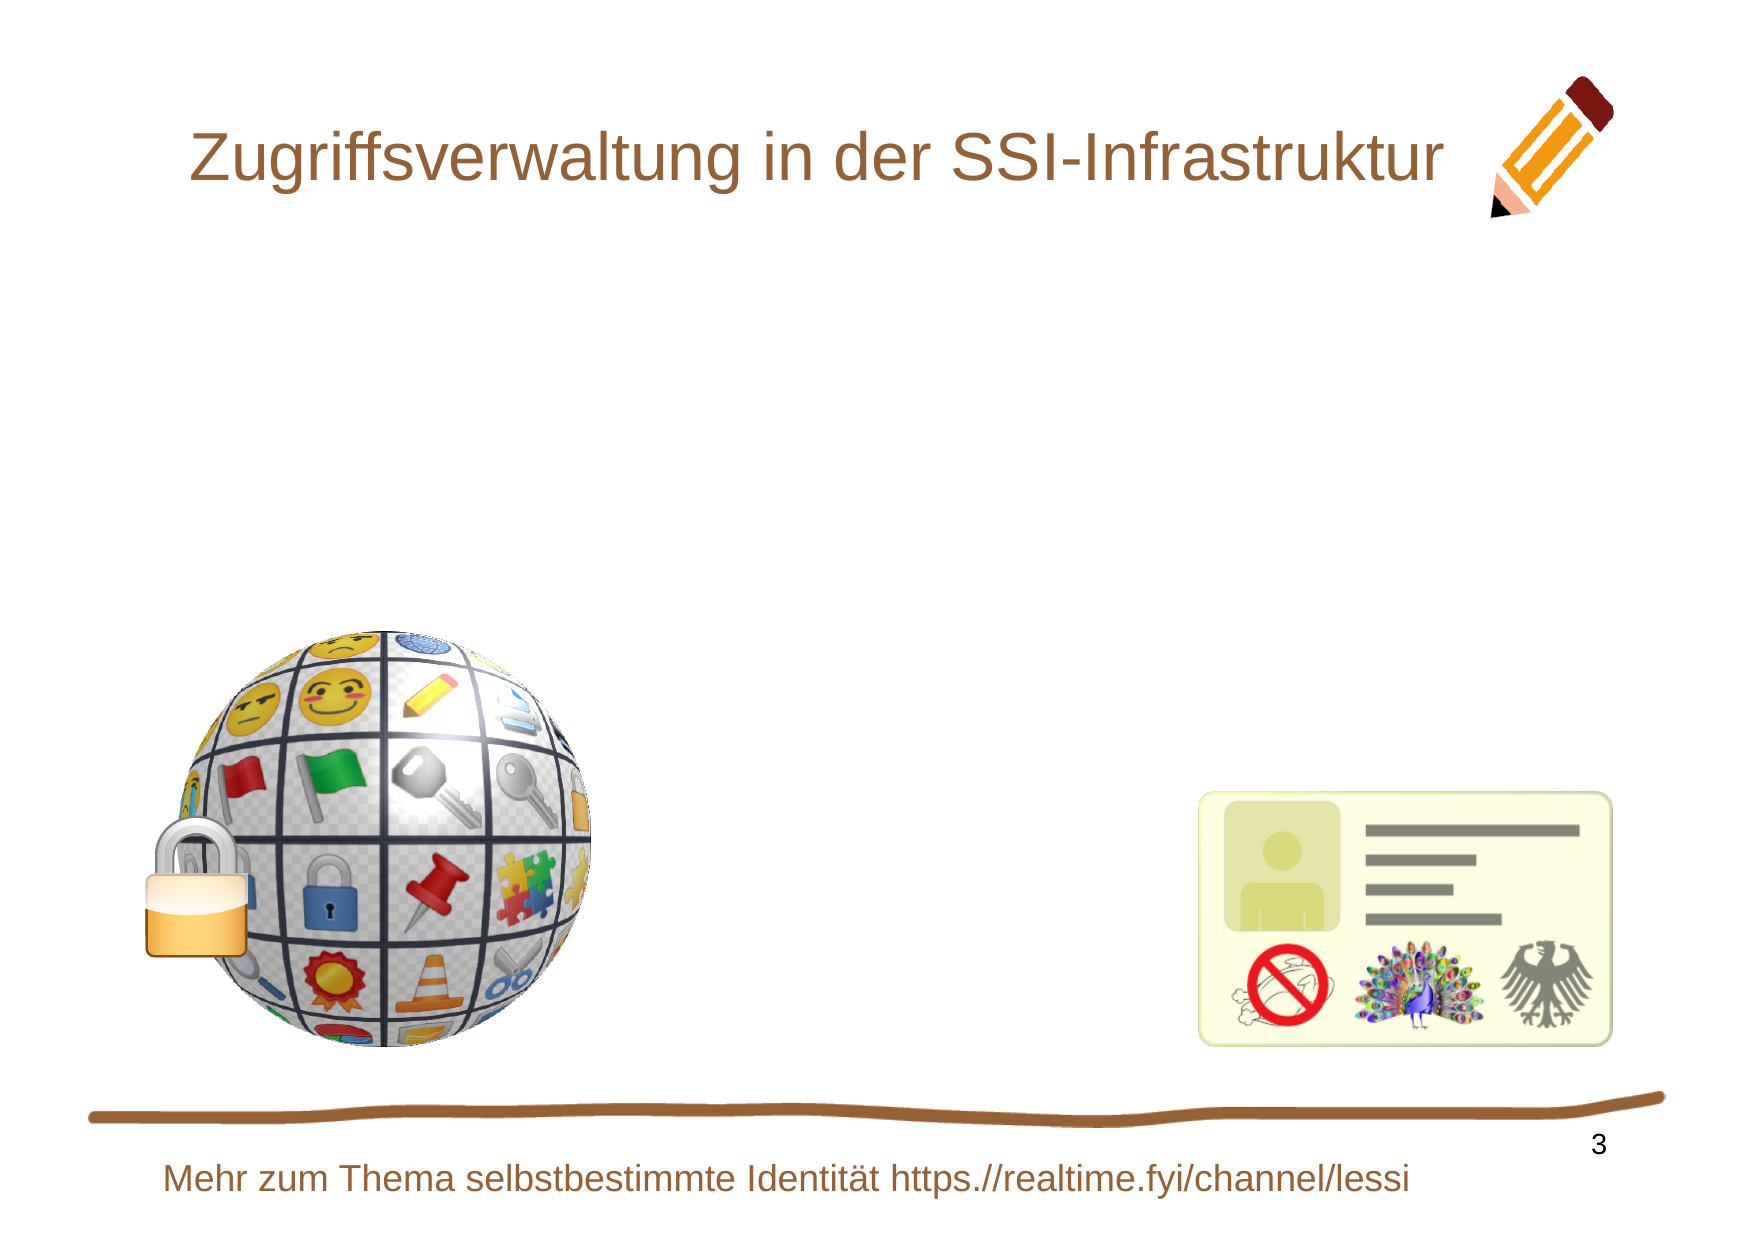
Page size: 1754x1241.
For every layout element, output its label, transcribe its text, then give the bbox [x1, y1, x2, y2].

title Zugriffsverwaltung in der SSI-Infrastruktur [146, 94, 1491, 220]
picture [1198, 791, 1613, 1047]
picture [1490, 76, 1614, 220]
picture [88, 1091, 1666, 1128]
picture [118, 631, 591, 1048]
text_box Mehr zum Thema selbstbestimmte Identität https.//realtime.fyi/channel/lessi [147, 1149, 1426, 1207]
